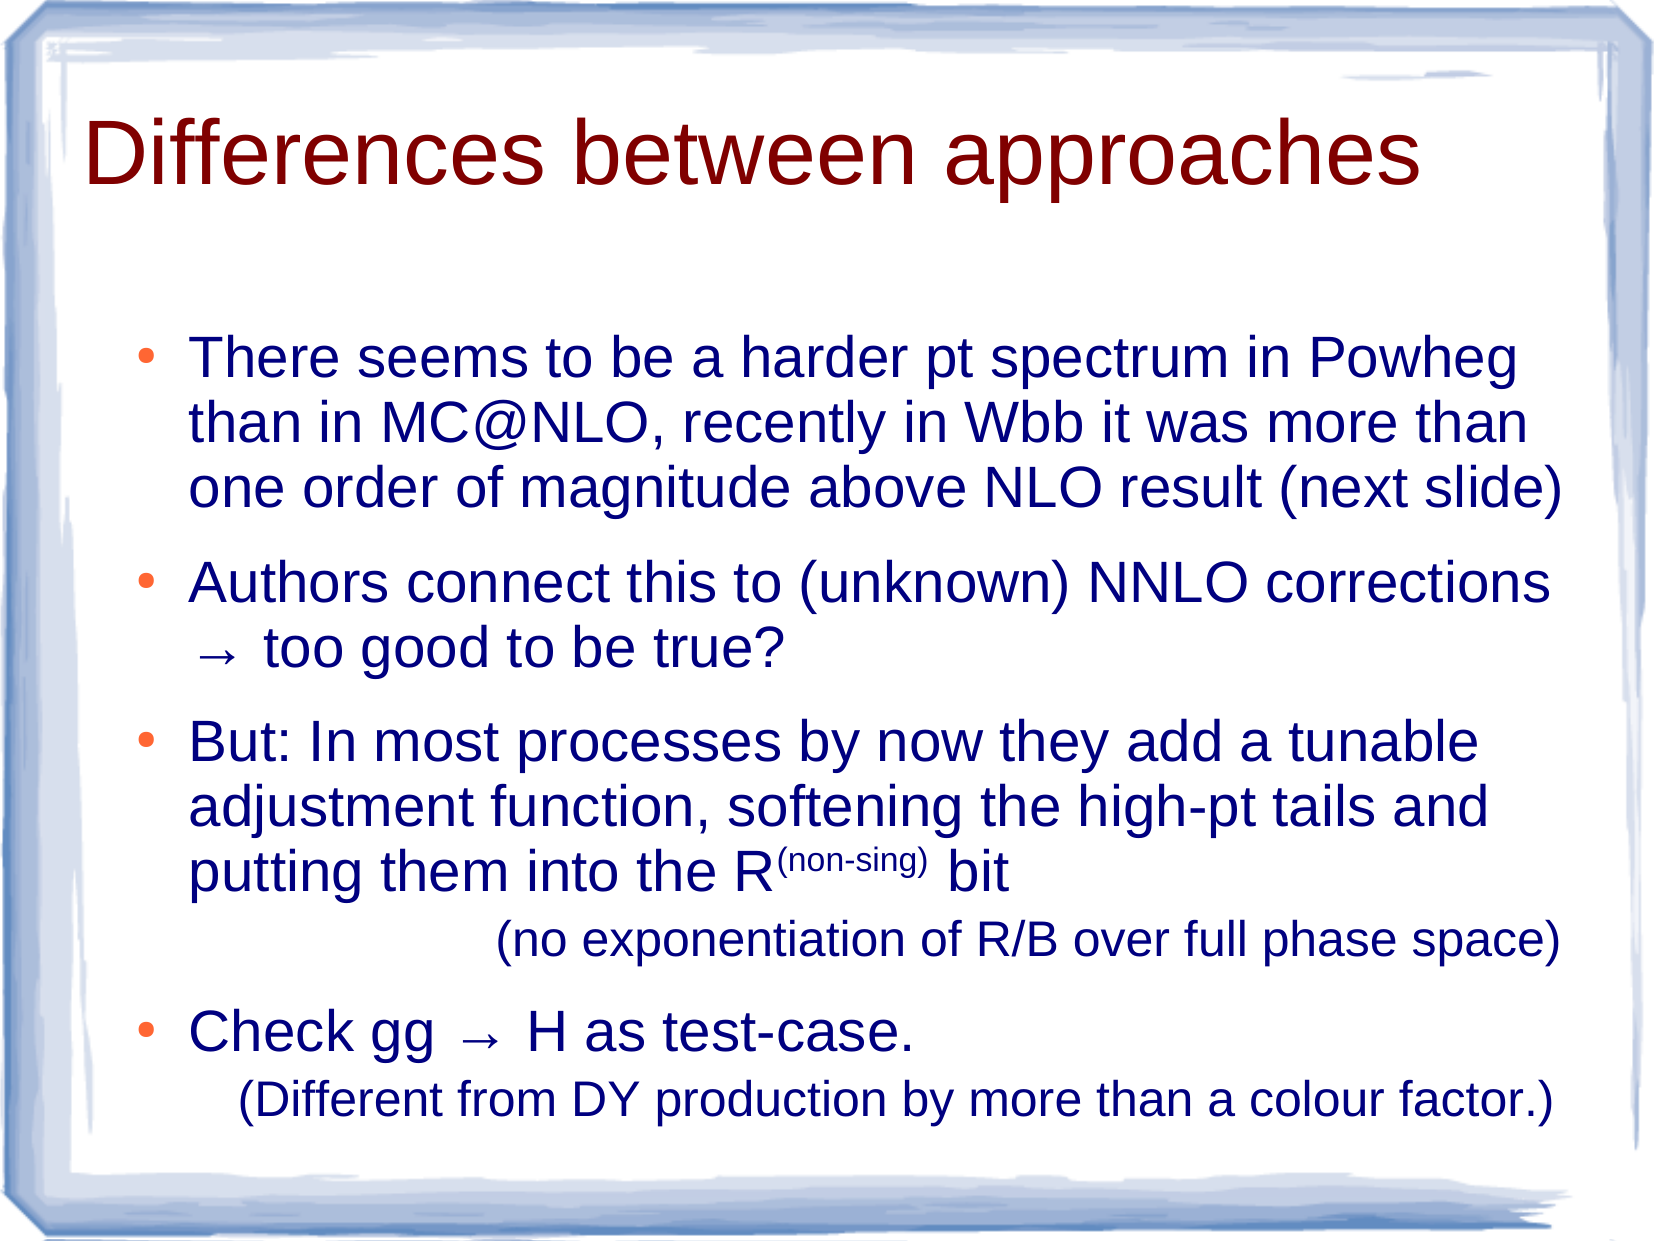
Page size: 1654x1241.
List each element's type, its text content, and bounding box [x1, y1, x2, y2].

picture [0, 0, 1654, 1241]
title Differences between approaches [82, 49, 1571, 257]
list There seems to be a harder pt spectrum in Powheg than in MC@NLO, recently in Wbb it was more than one order of magnitude above NLO result (next slide) Authors connect this to (unknown) NNLO corrections → too good to be true? But: In most processes by now they add a tunable adjustment function, softening the high-pt tails and putting them into the R(non-sing) bit (no exponentiation of R/B over full phase space) Check gg → H as test-case. (Different from DY production by more than a colour factor.) [118, 324, 1571, 1144]
